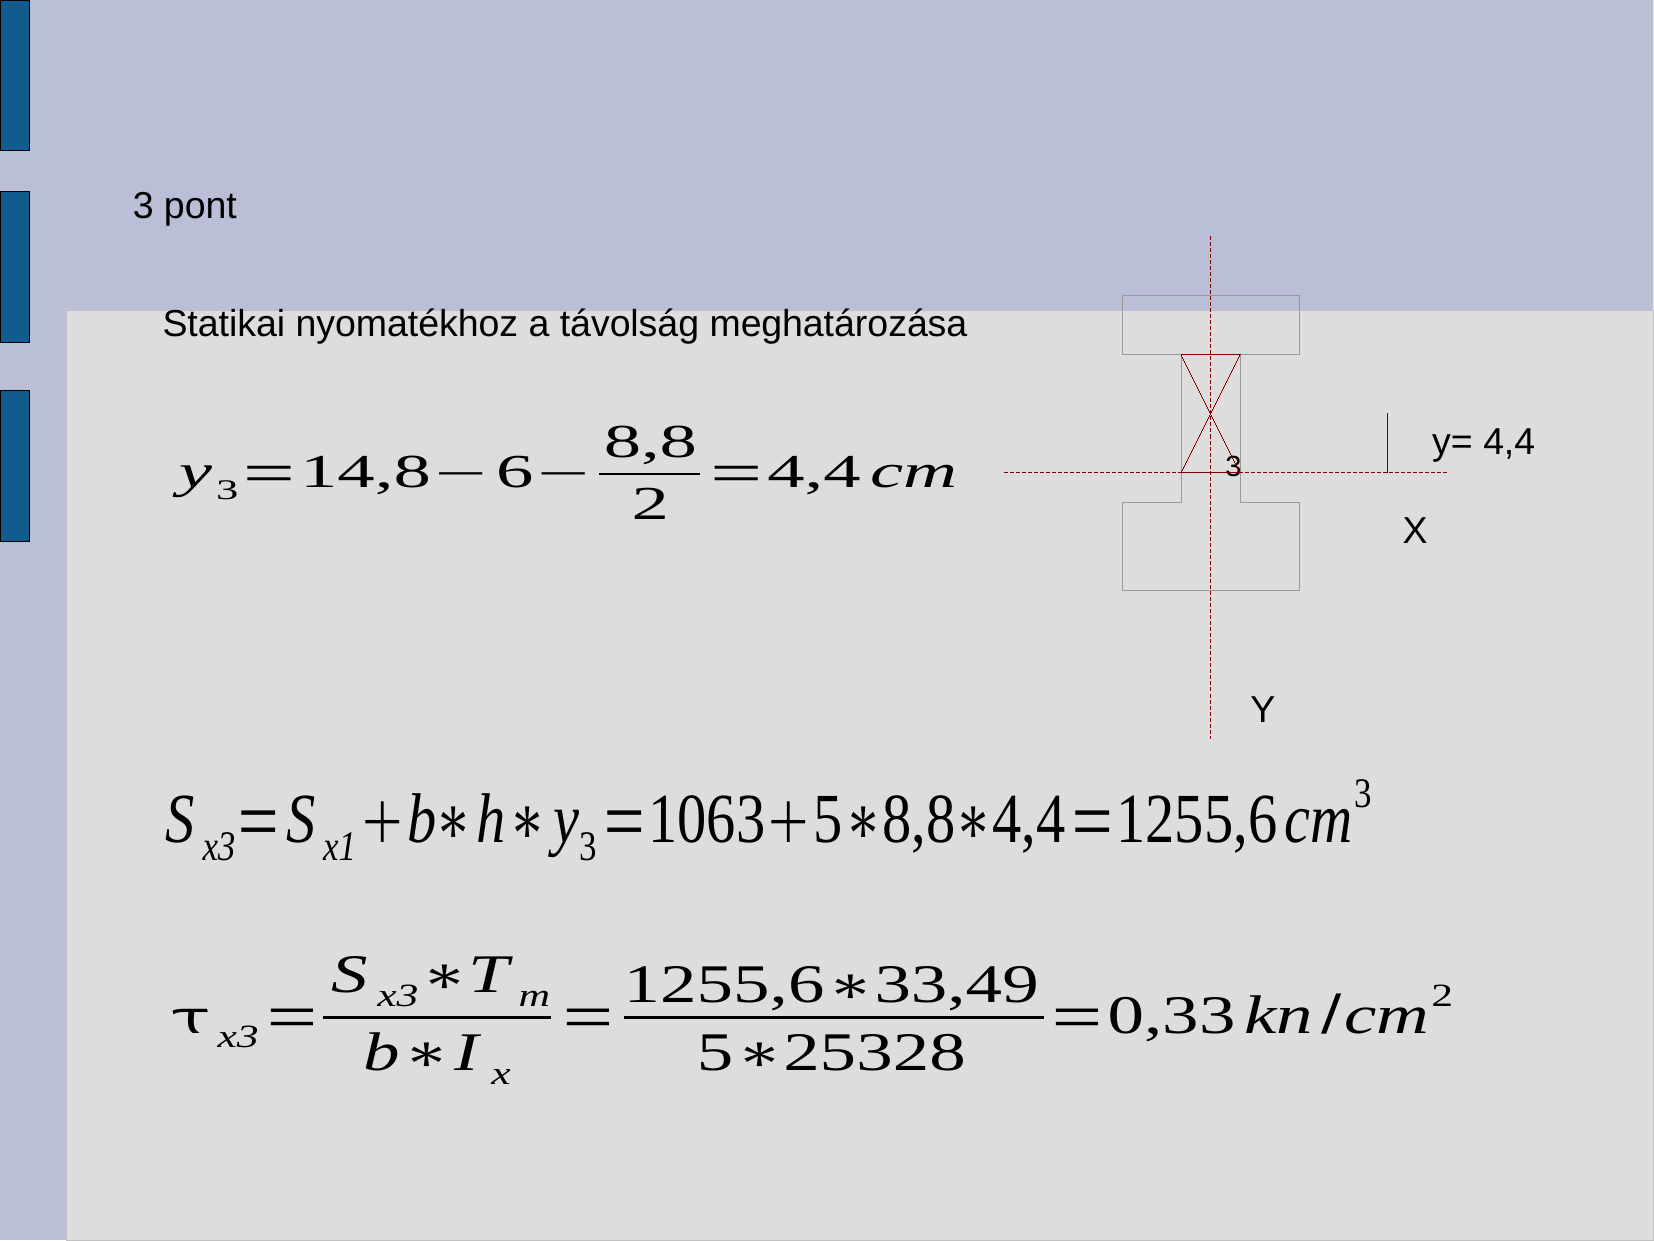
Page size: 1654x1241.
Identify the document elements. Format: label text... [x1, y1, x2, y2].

text_box y= 4,4 [1417, 413, 1595, 473]
chart [153, 944, 1472, 1093]
chart [150, 416, 975, 532]
text_box Y [1235, 681, 1300, 739]
text_box X [1387, 501, 1452, 559]
text_box Statikai nyomatékhoz a távolság meghatározása [147, 295, 1004, 353]
text_box 3 [1210, 442, 1300, 491]
text_box 3 pont [118, 177, 739, 235]
chart [147, 767, 1384, 868]
